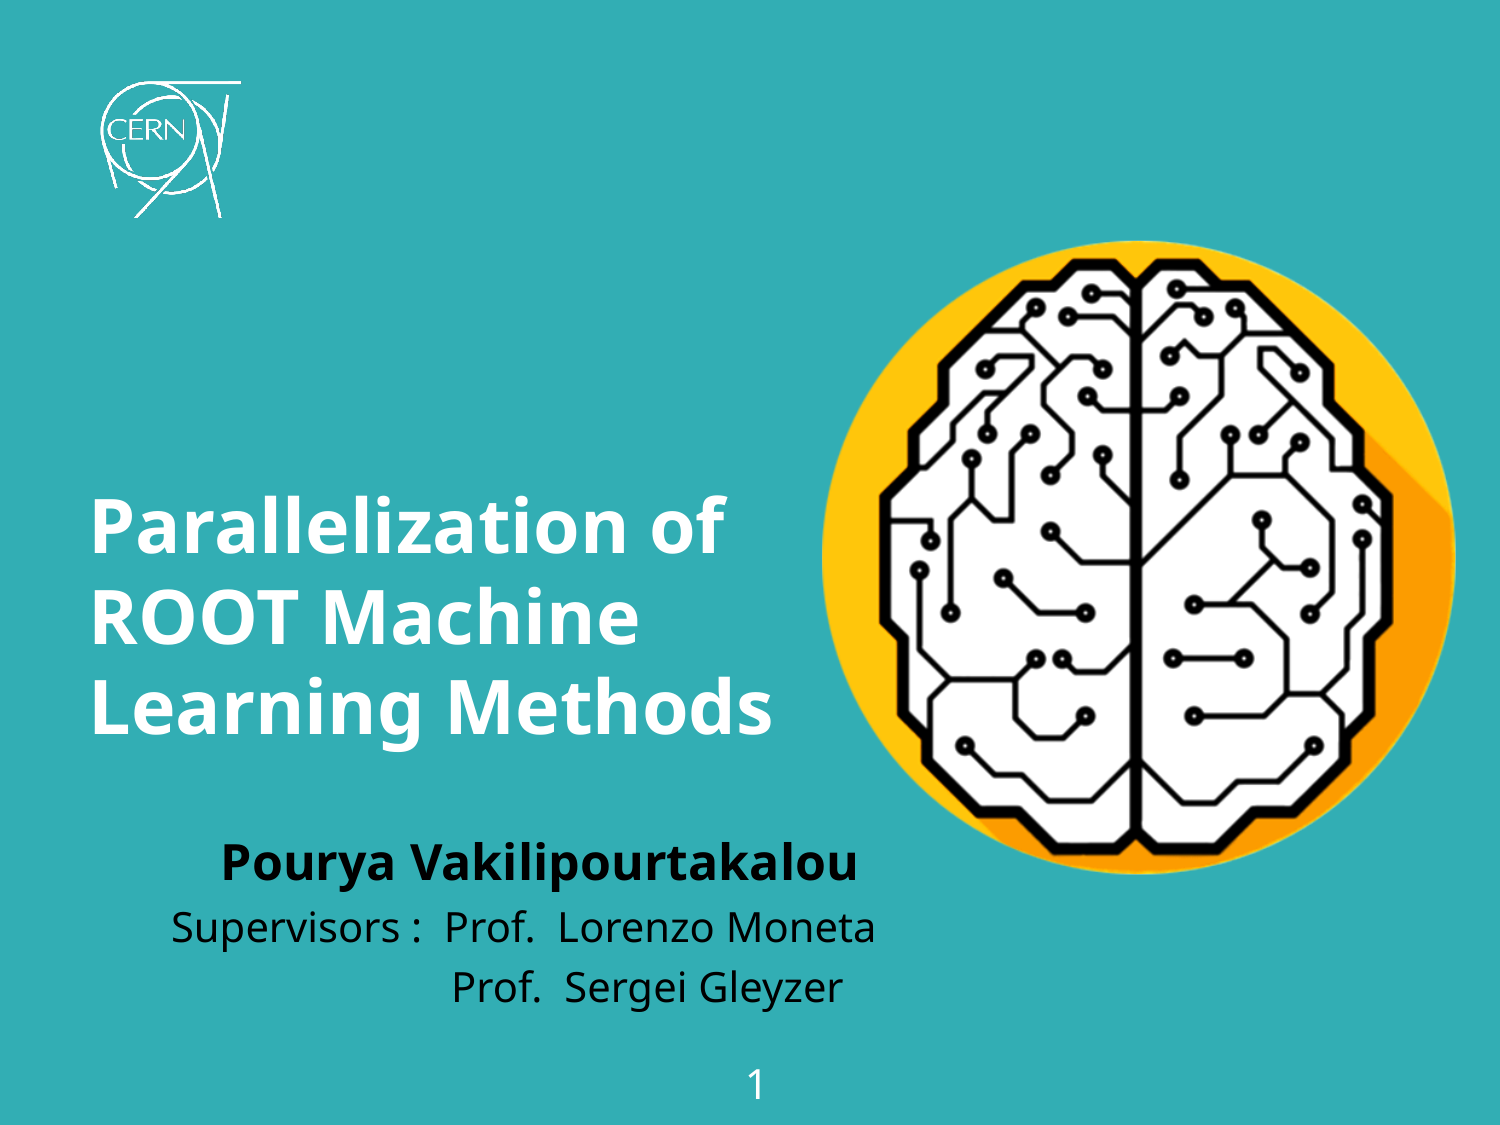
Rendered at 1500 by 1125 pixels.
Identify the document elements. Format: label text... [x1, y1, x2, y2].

slide_number <number> [588, 1056, 926, 1117]
picture [798, 218, 1475, 895]
picture [99, 80, 242, 219]
title Parallelization of ROOT Machine Learning Methods [73, 356, 799, 758]
subtitle Pourya Vakilipourtakalou Supervisors : Prof. Lorenzo Moneta Prof. Sergei Gleyzer [73, 811, 1007, 1033]
